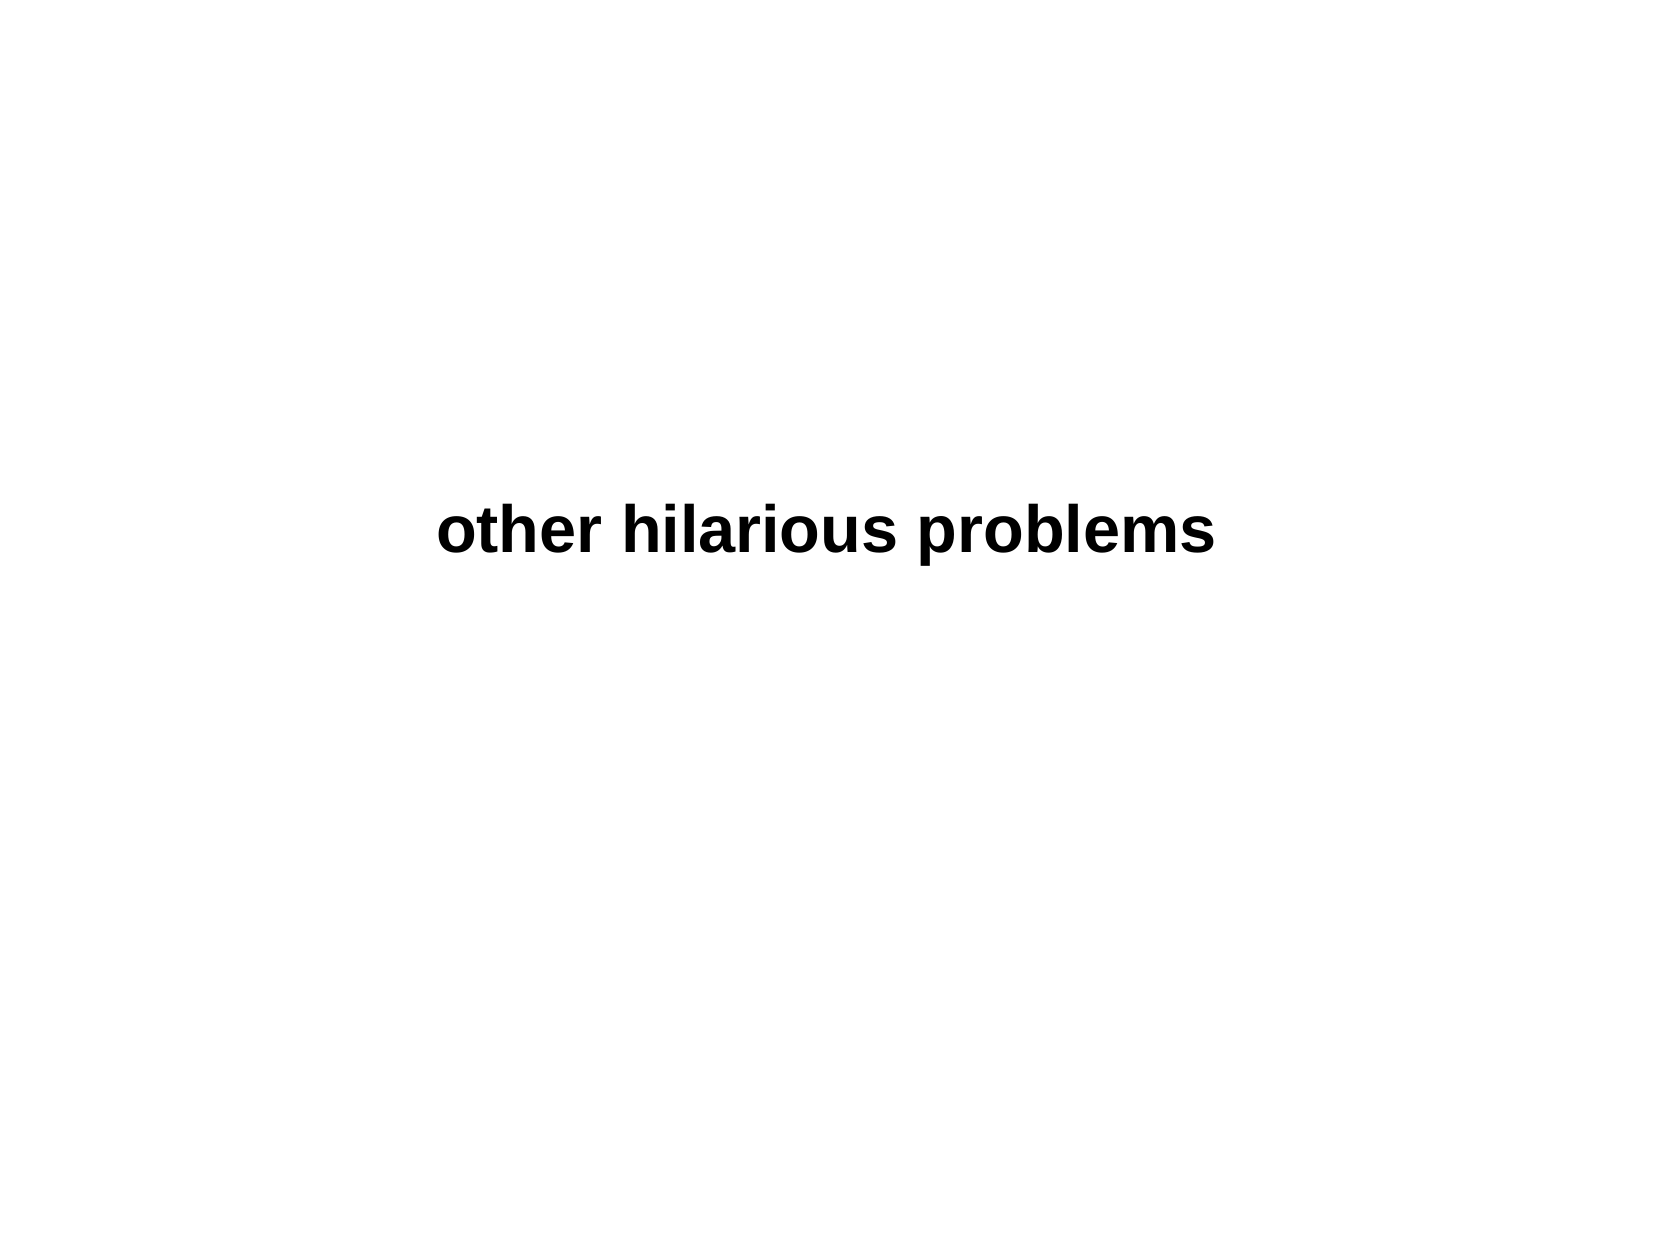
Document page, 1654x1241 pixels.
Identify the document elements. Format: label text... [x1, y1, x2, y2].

subtitle other hilarious problems [82, 49, 1571, 1010]
